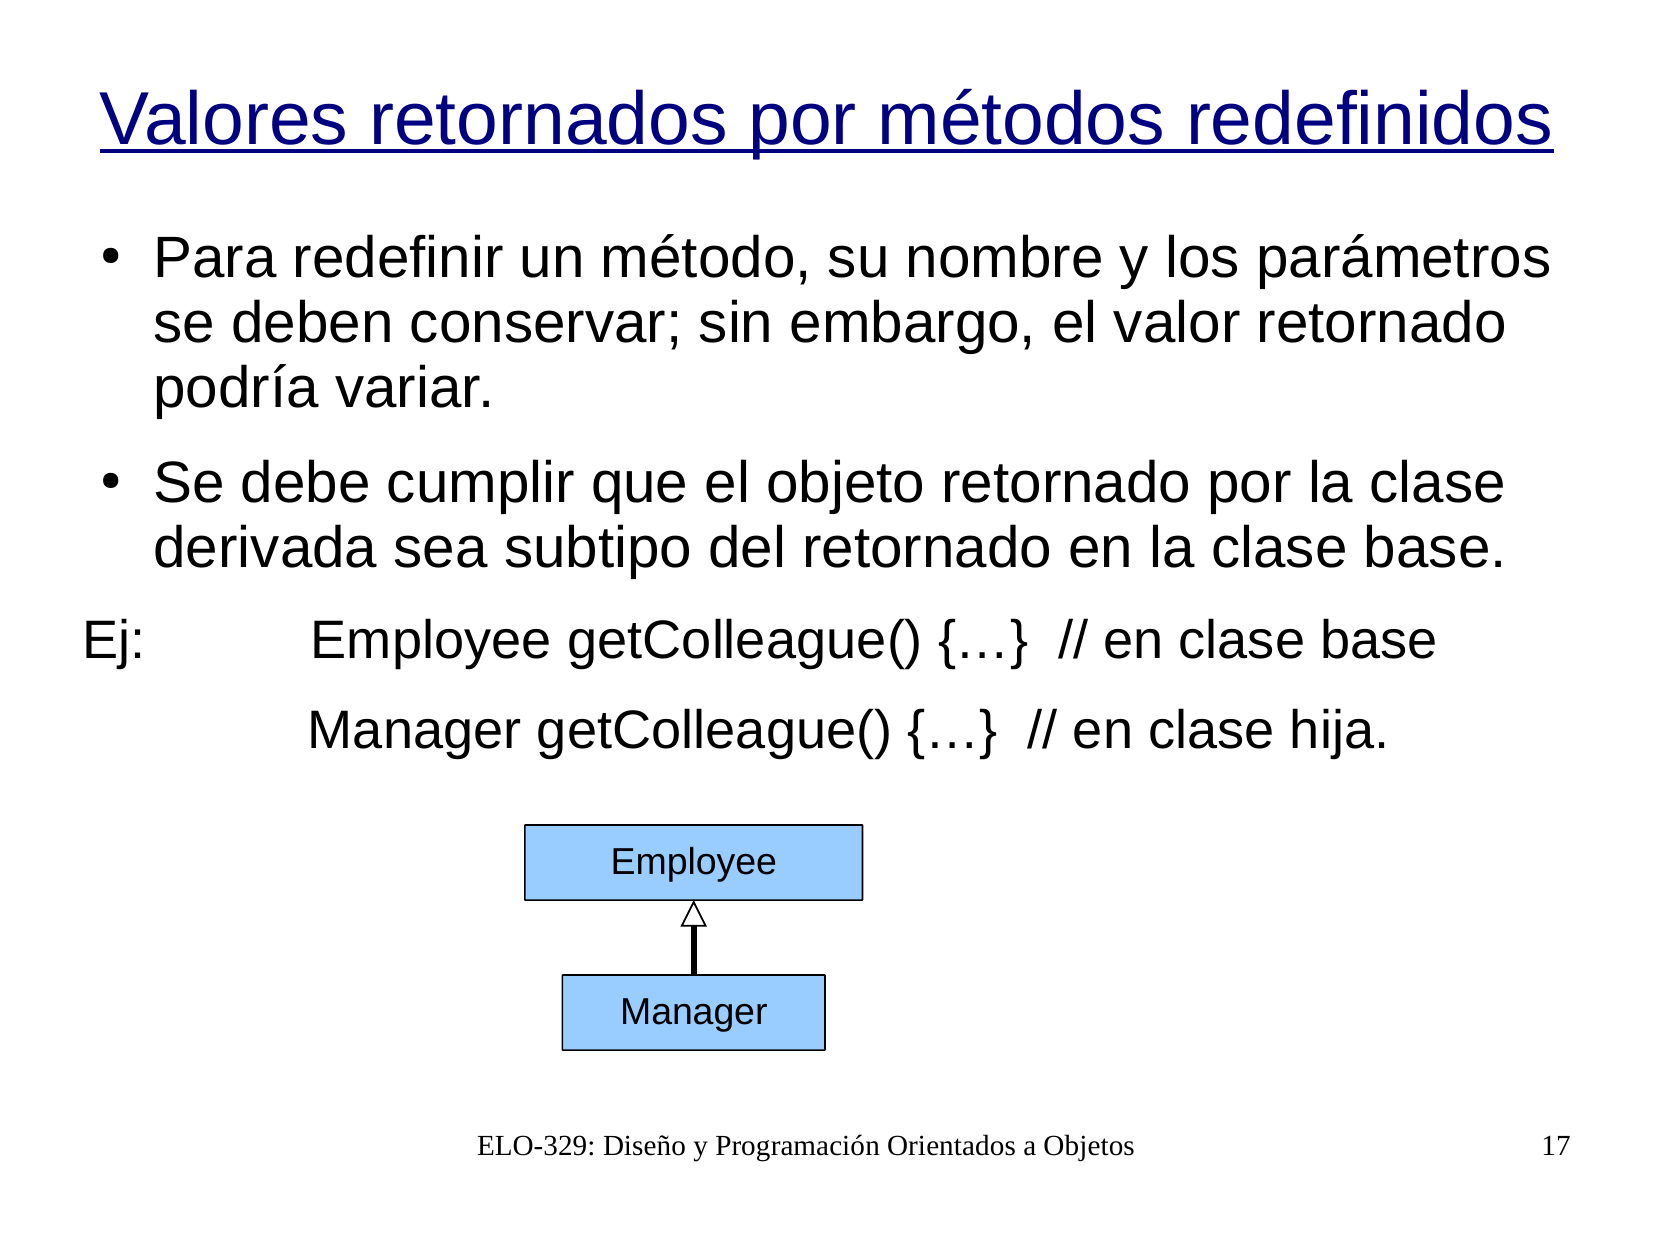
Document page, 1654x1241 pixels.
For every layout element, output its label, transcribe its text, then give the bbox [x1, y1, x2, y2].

list Para redefinir un método, su nombre y los parámetros se deben conservar; sin embargo, el valor retornado podría variar. Se debe cumplir que el objeto retornado por la clase derivada sea subtipo del retornado en la clase base. Ej: Employee getColleague() {…} // en clase base Manager getColleague() {…} // en clase hija. [82, 225, 1571, 1126]
text_box Manager [562, 975, 826, 1051]
title Valores retornados por métodos redefinidos [82, 49, 1571, 188]
text_box Employee [524, 825, 863, 901]
